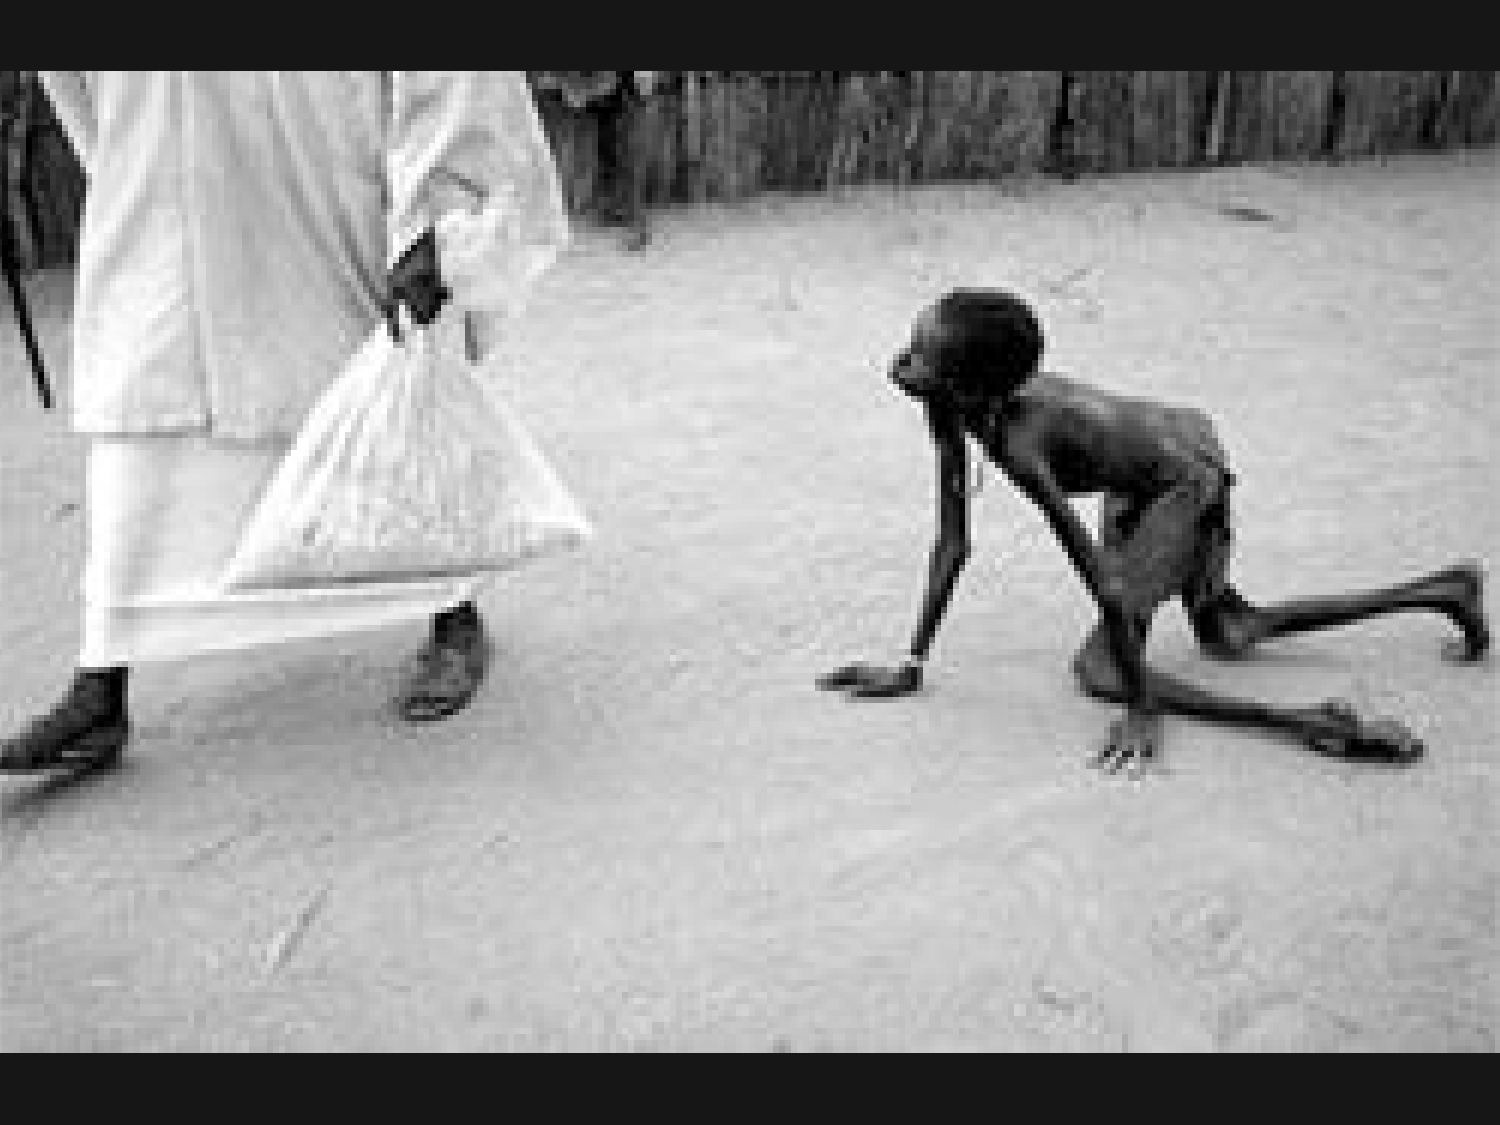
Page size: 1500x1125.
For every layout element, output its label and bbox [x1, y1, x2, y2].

picture [0, 71, 1500, 1053]
